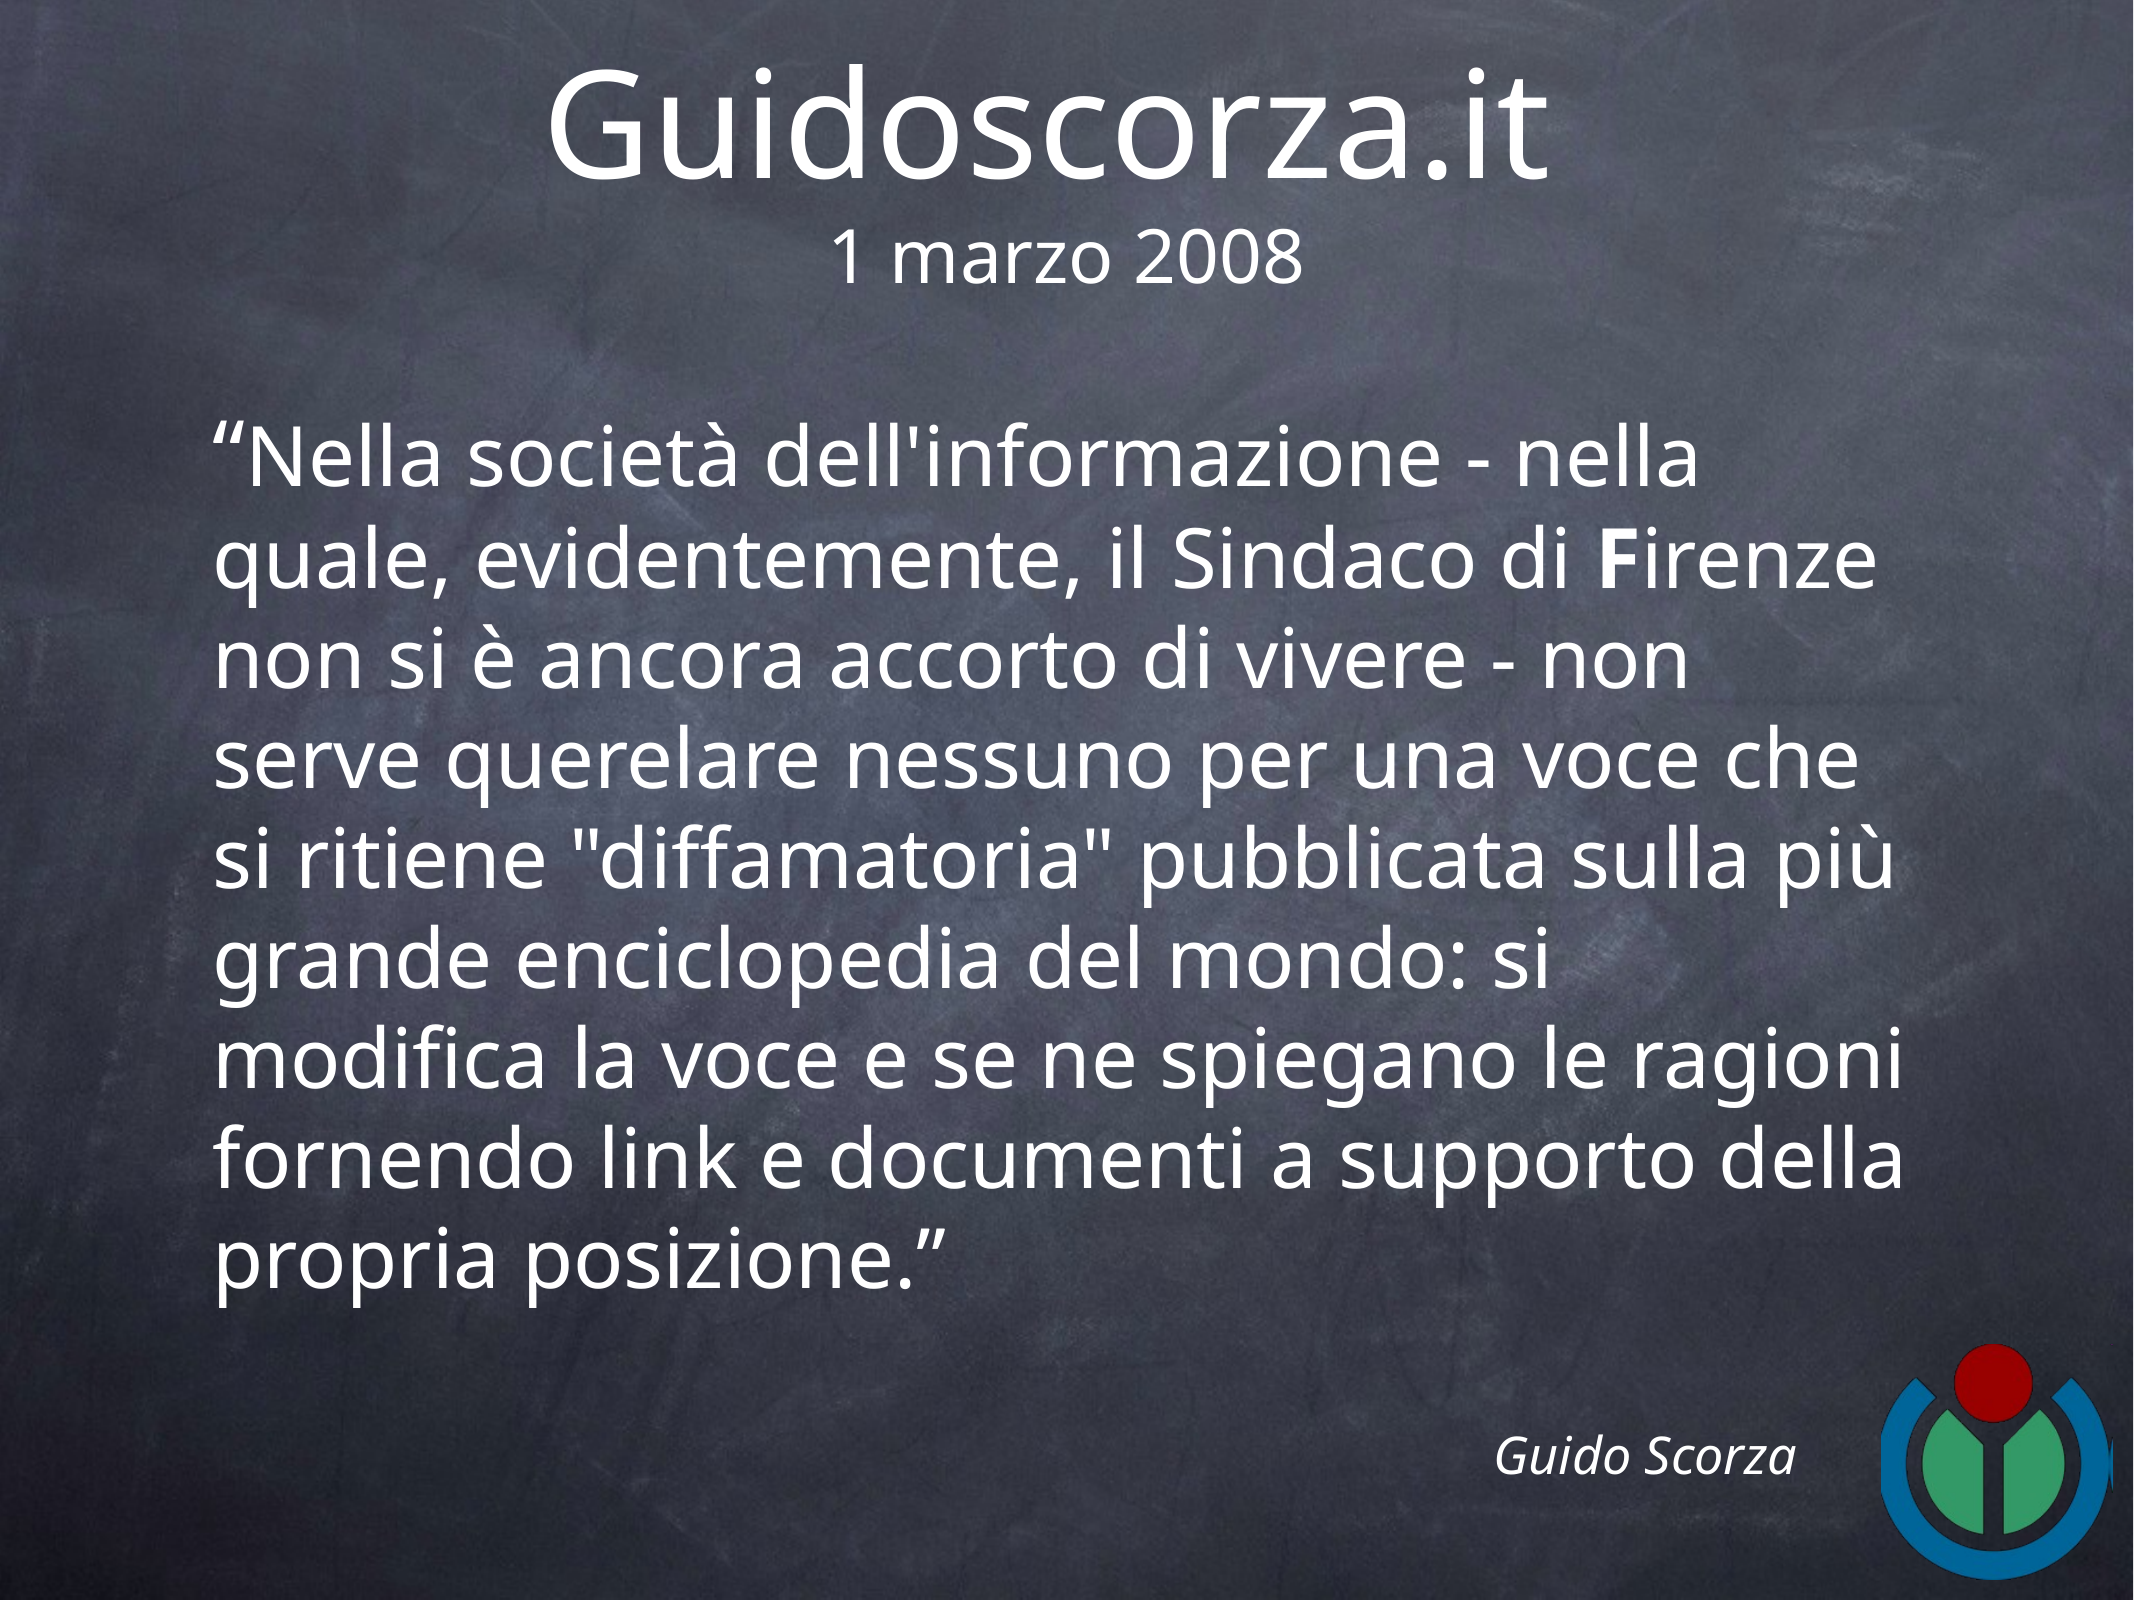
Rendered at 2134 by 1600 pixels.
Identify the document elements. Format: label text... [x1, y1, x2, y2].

title Guidoscorza.it 1 marzo 2008 [208, 0, 1925, 377]
list “Nella società dell'informazione - nella quale, evidentemente, il Sindaco di Firenze non si è ancora accorto di vivere - non serve querelare nessuno per una voce che si ritiene "diffamatoria" pubblicata sulla più grande enciclopedia del mondo: si modifica la voce e se ne spiegano le ragioni fornendo link e documenti a supporto della propria posizione.” [204, 351, 1921, 1349]
picture [0, 0, 2134, 1600]
text_box Guido Scorza [842, 1414, 2134, 1494]
picture [1912, 1494, 2077, 1551]
